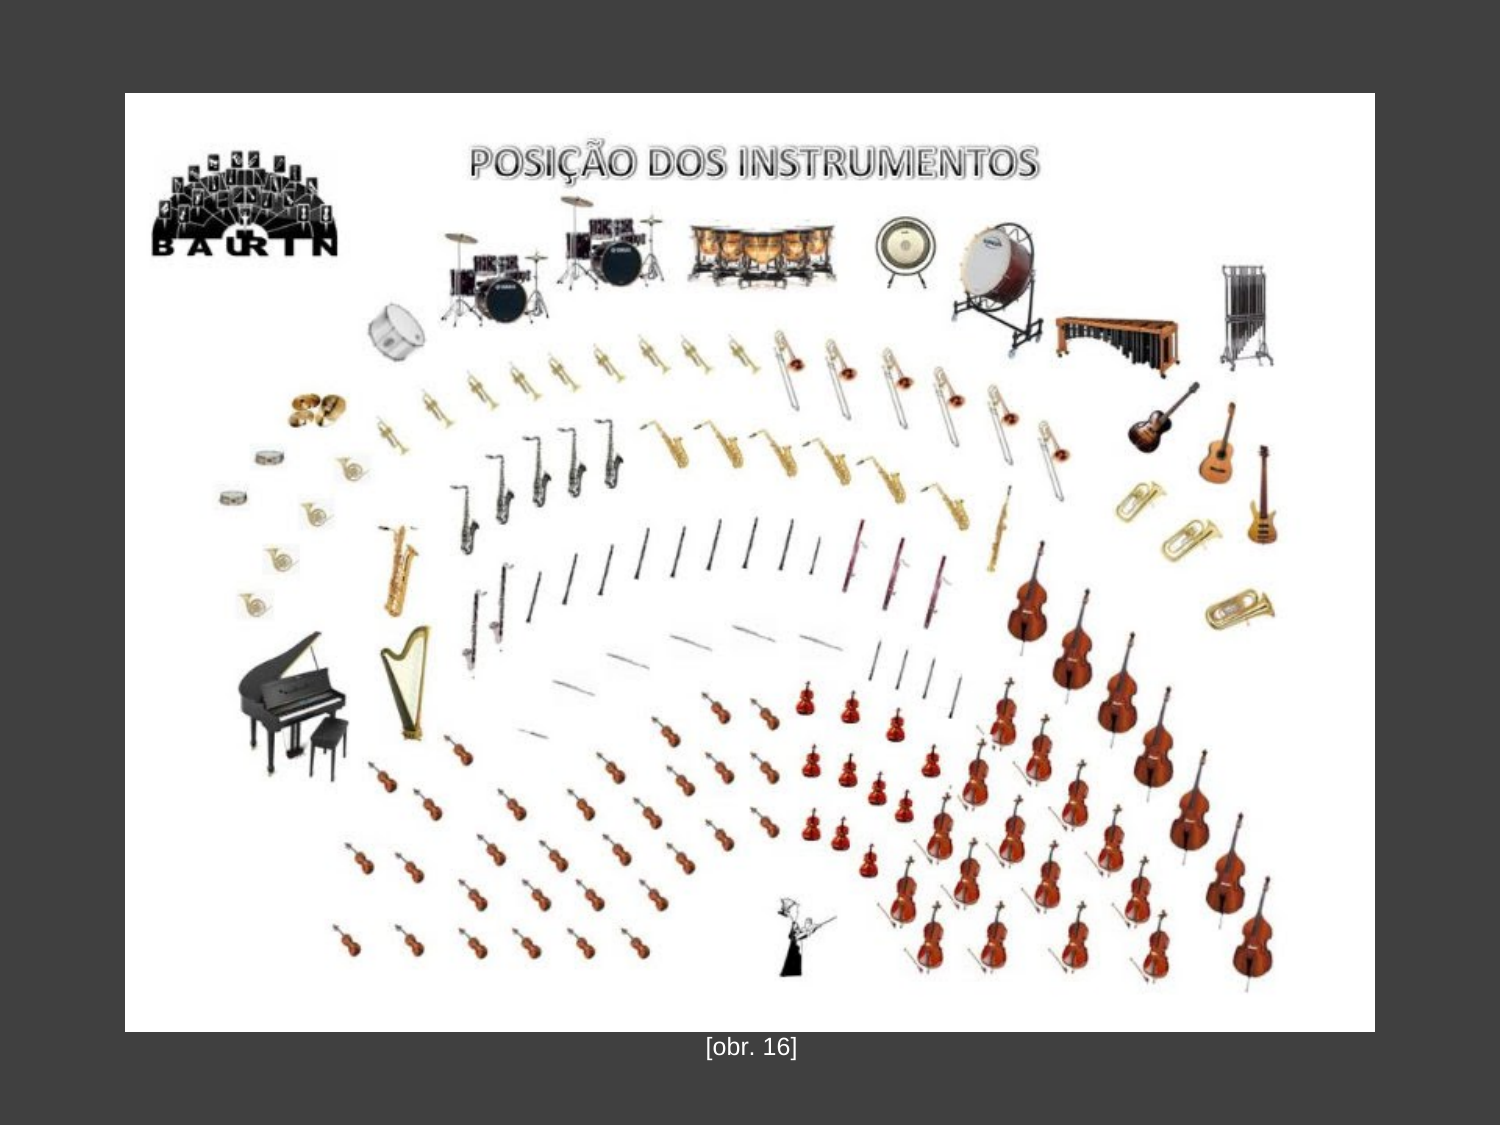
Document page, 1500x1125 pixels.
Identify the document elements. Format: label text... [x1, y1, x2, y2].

text_box [obr. 16] [690, 1032, 813, 1069]
picture [125, 93, 1375, 1032]
